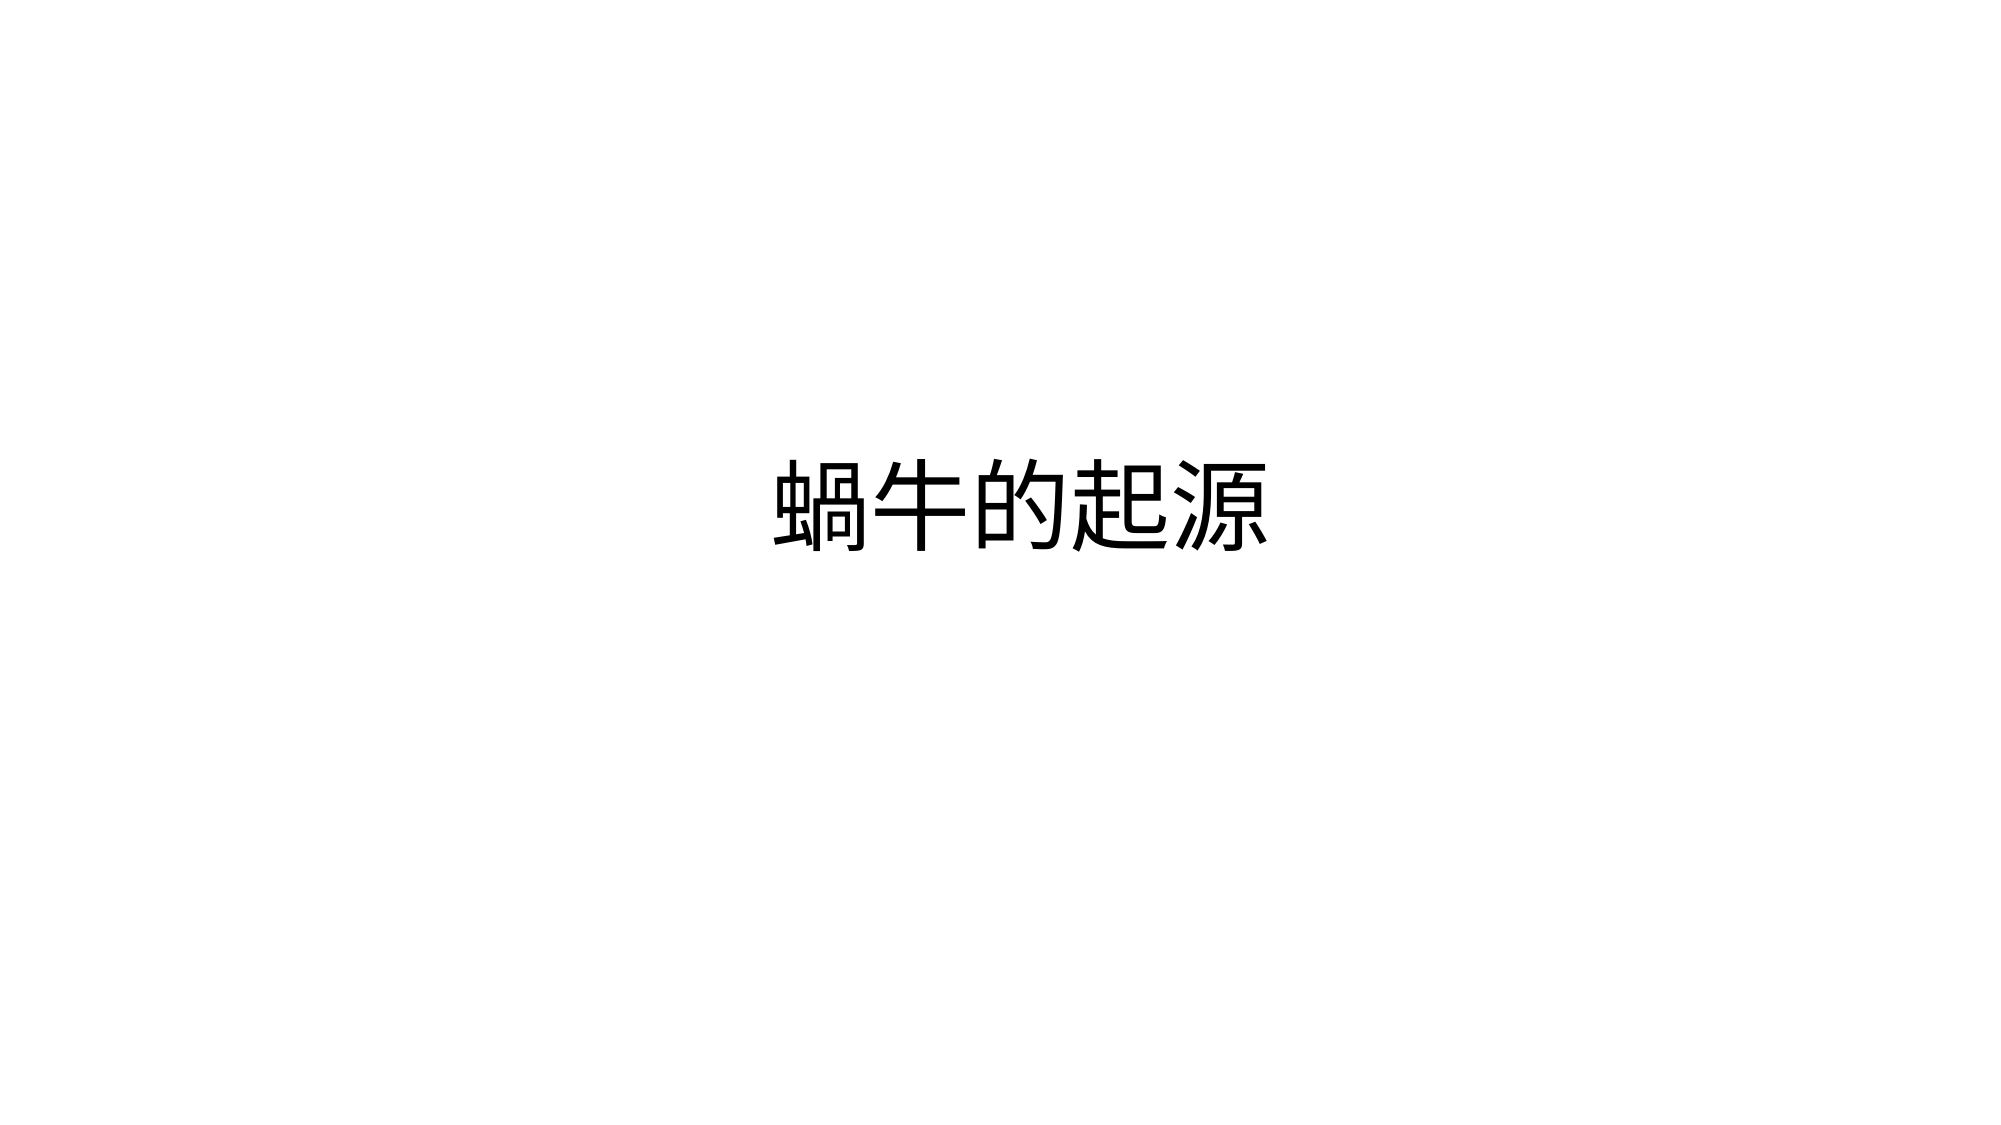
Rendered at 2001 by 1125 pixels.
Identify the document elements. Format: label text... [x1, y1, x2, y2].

text_box 蝸牛的起源 [755, 436, 1285, 571]
